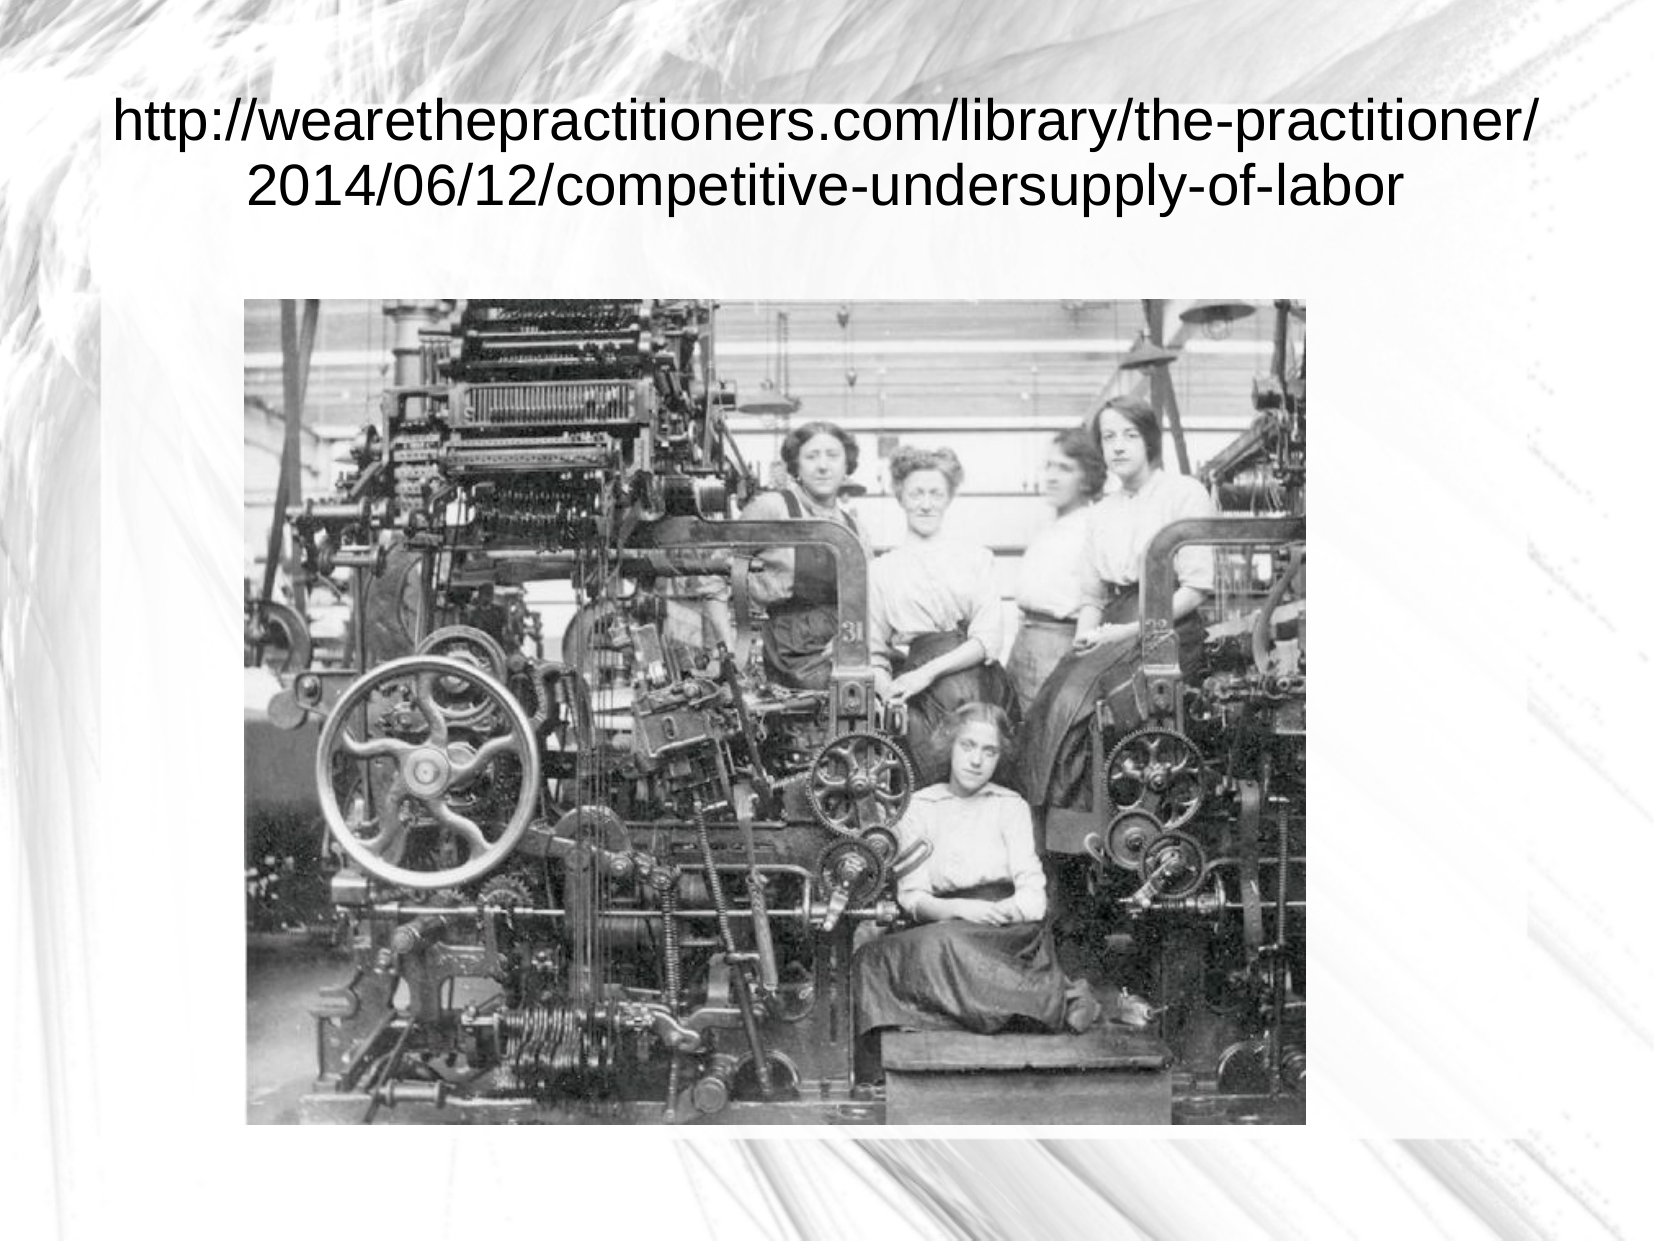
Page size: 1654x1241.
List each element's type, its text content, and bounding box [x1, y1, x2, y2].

title http://wearethepractitioners.com/library/the-practitioner/2014/06/12/competitive-undersupply-of-labor [82, 49, 1571, 257]
picture [0, 0, 1654, 1241]
